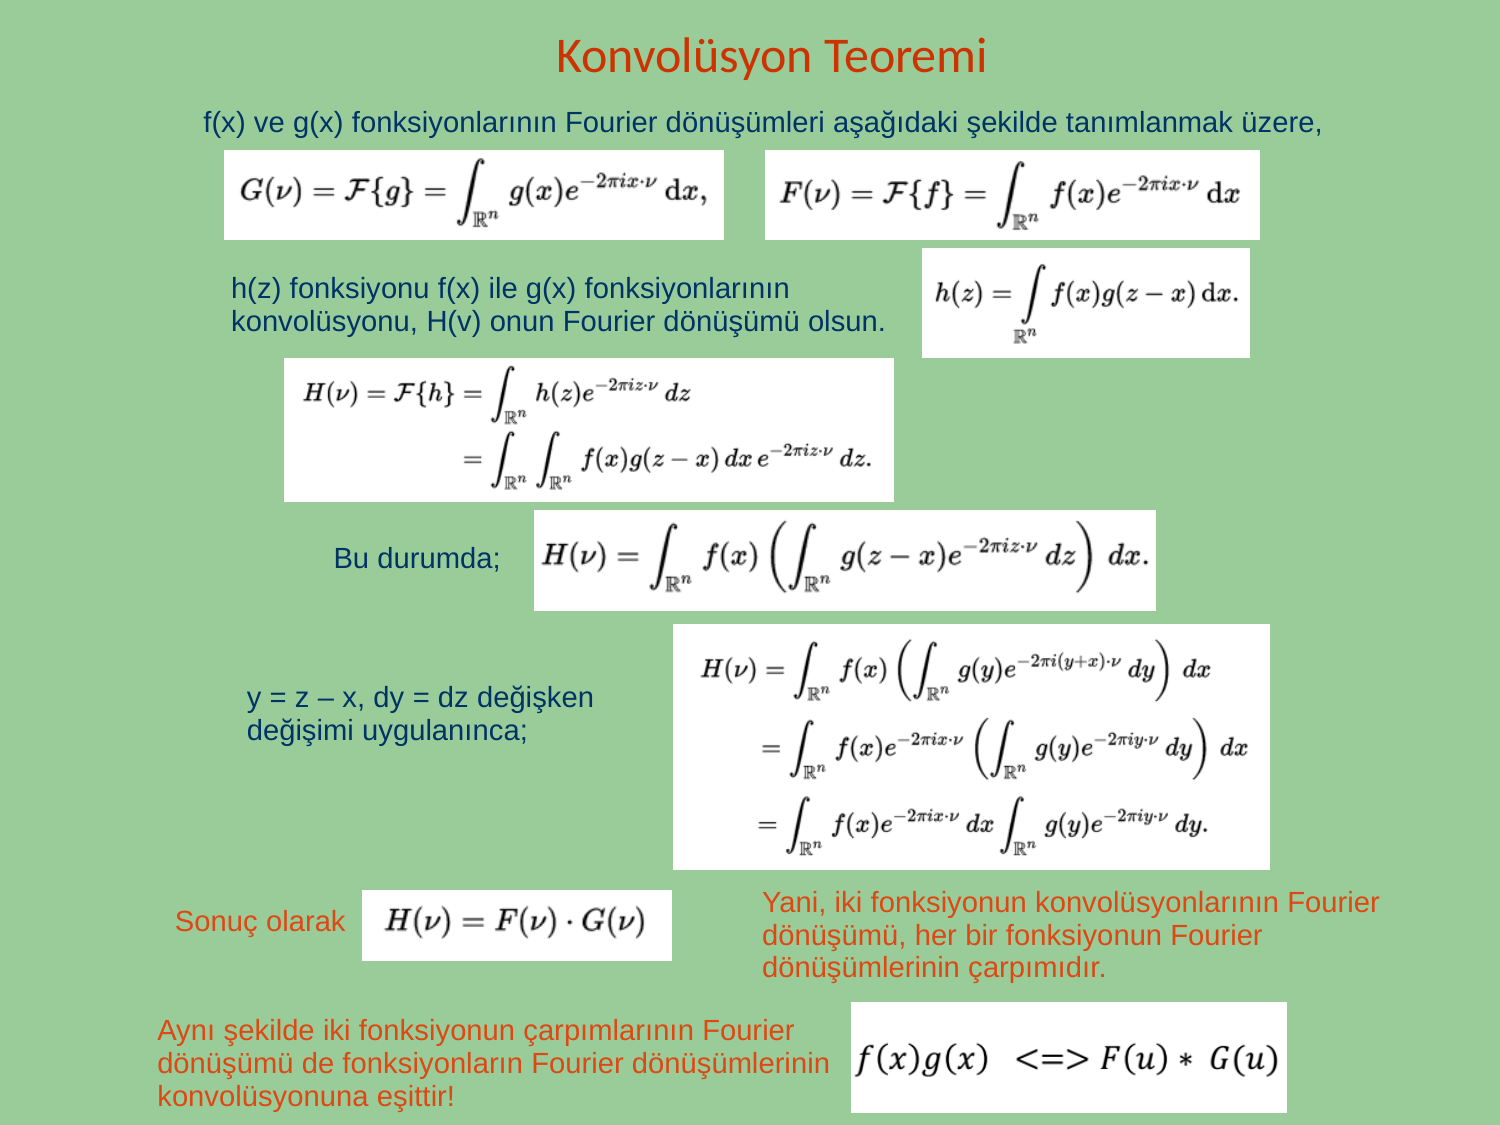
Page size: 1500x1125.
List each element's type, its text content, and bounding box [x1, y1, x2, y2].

picture [362, 890, 672, 961]
picture [224, 150, 724, 240]
picture [851, 1002, 1287, 1113]
list h(z) fonksiyonu f(x) ile g(x) fonksiyonlarının konvolüsyonu, H(v) onun Fourier dönüşümü olsun. [160, 271, 909, 338]
picture [284, 358, 894, 502]
list Sonuç olarak [104, 904, 362, 953]
list Bu durumda; [262, 541, 527, 587]
list f(x) ve g(x) fonksiyonlarının Fourier dönüşümleri aşağıdaki şekilde tanımlanmak üzere, [132, 105, 1381, 148]
list Yani, iki fonksiyonun konvolüsyonlarının Fourier dönüşümü, her bir fonksiyonun Fourier dönüşümlerinin çarpımıdır. [691, 885, 1410, 985]
picture [765, 150, 1260, 240]
title Konvolüsyon Teoremi [135, 10, 1410, 109]
picture [673, 624, 1270, 871]
list y = z – x, dy = dz değişken değişimi uygulanınca; [176, 681, 656, 748]
picture [534, 510, 1156, 611]
list Aynı şekilde iki fonksiyonun çarpımlarının Fourier dönüşümü de fonksiyonların Fourier dönüşümlerinin konvolüsyonuna eşittir! [86, 1014, 851, 1113]
picture [922, 248, 1250, 358]
